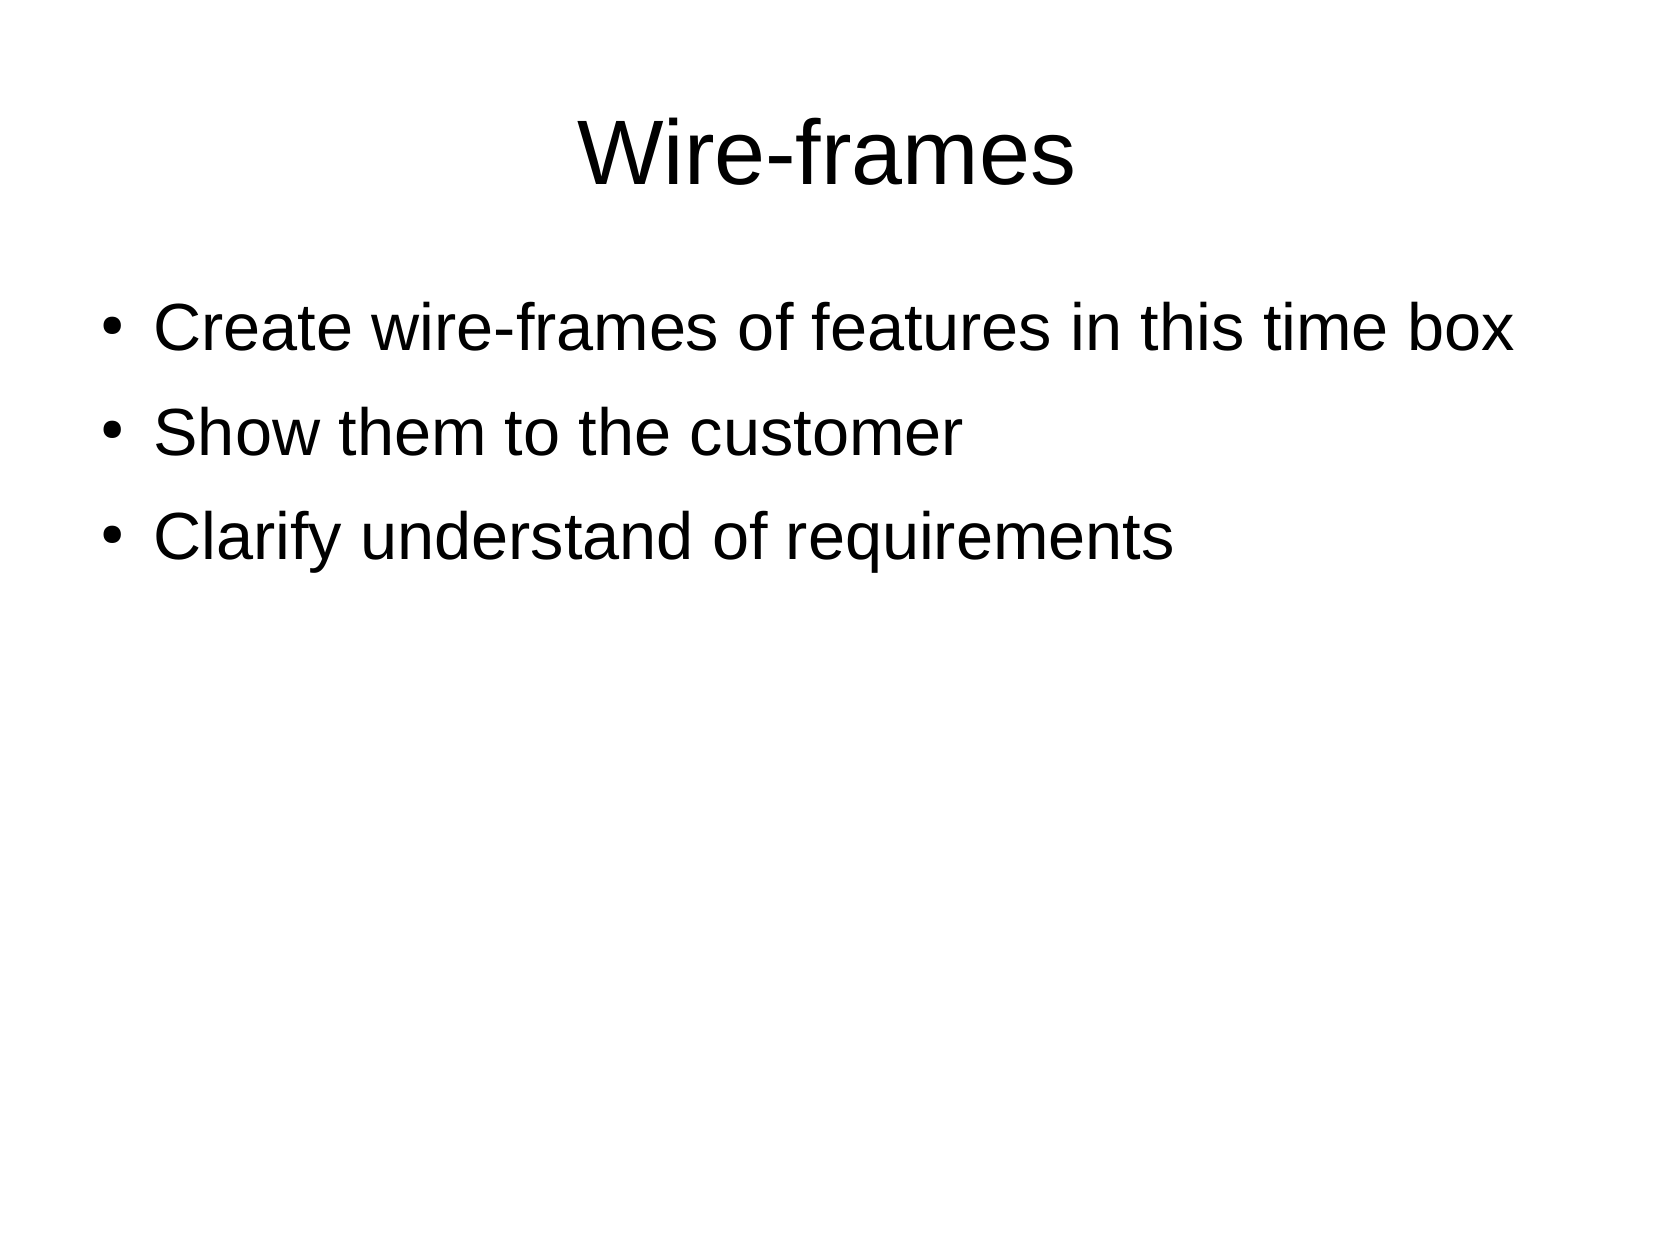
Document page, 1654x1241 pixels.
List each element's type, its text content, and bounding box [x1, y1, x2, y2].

list Create wire-frames of features in this time box Show them to the customer Clarify understand of requirements [82, 290, 1571, 1010]
title Wire-frames [82, 49, 1571, 257]
